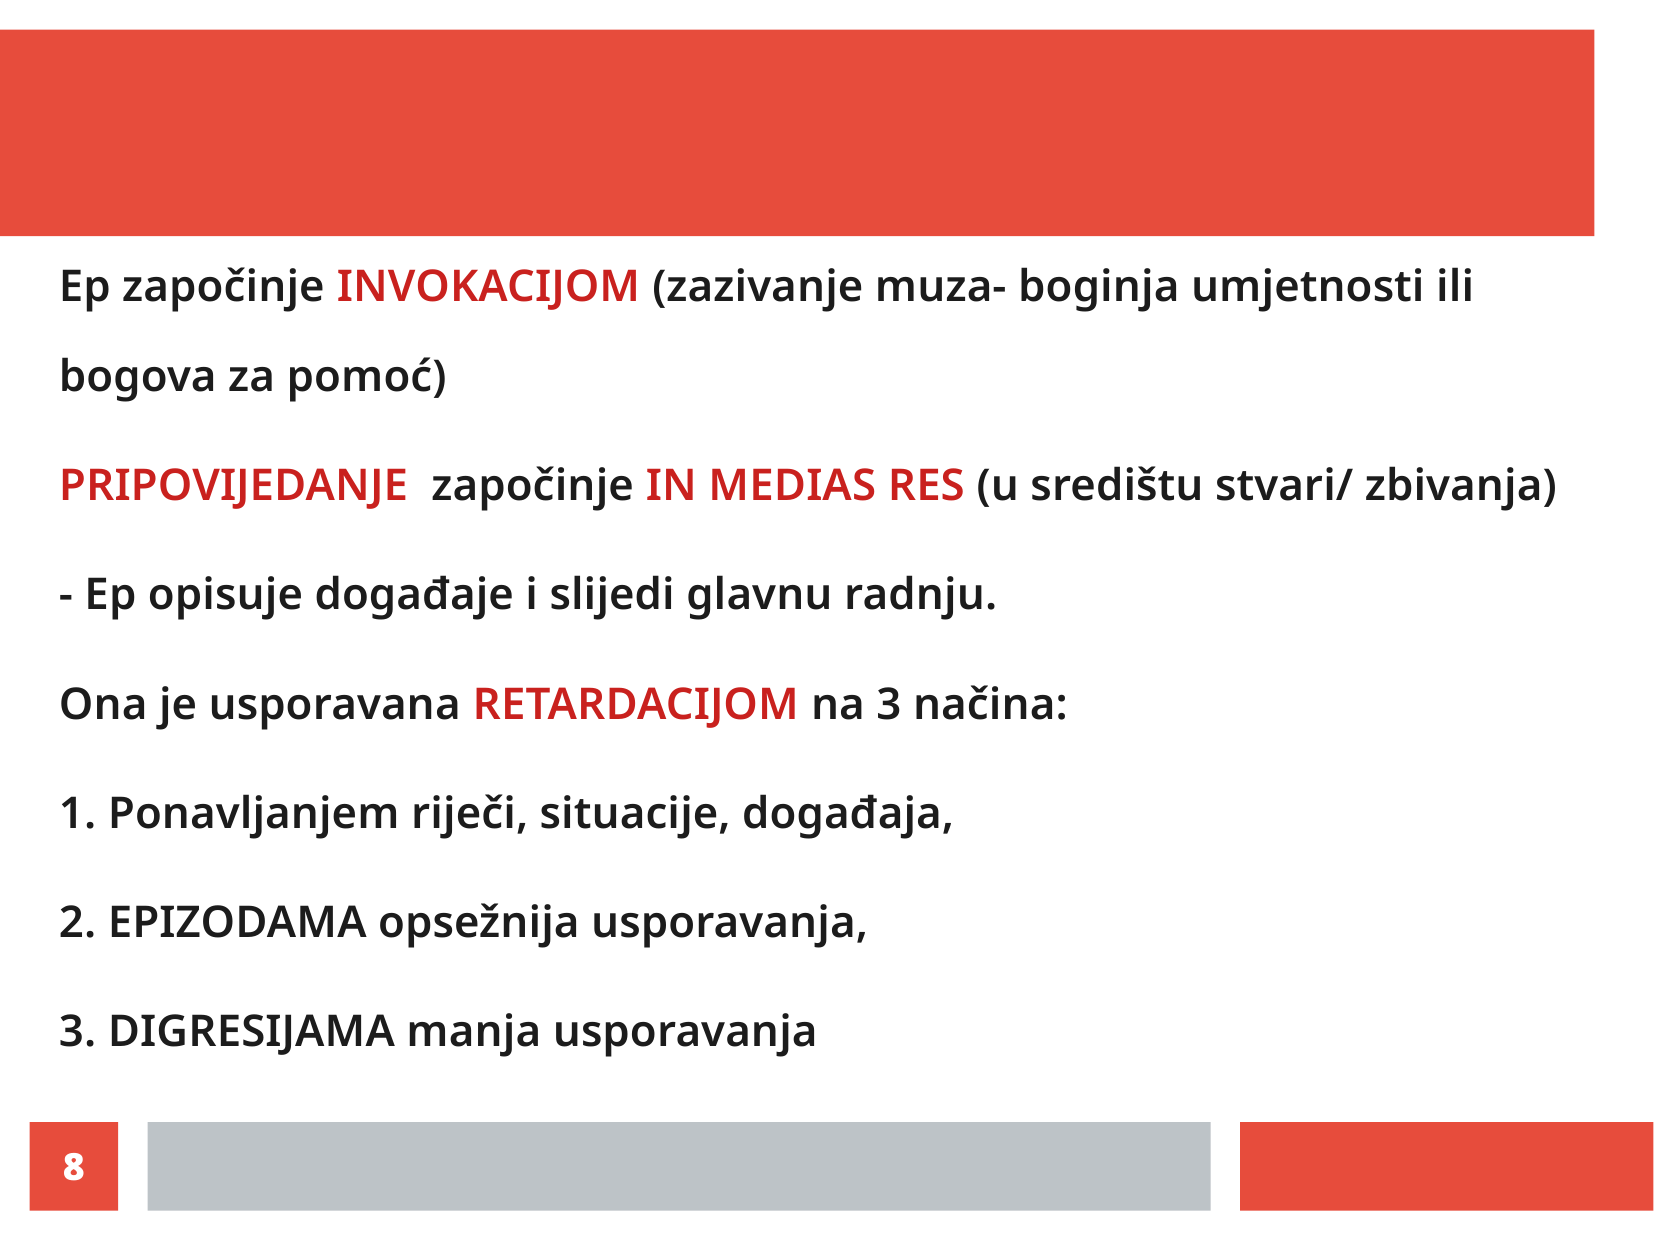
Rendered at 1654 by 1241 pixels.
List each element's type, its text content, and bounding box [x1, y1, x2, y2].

list Ep započinje INVOKACIJOM (zazivanje muza- boginja umjetnosti ili bogova za pomoć) PRIPOVIJEDANJE započinje IN MEDIAS RES (u središtu stvari/ zbivanja) - Ep opisuje događaje i slijedi glavnu radnju. Ona je usporavana RETARDACIJOM na 3 načina: 1. Ponavljanjem riječi, situacije, događaja, 2. EPIZODAMA opsežnija usporavanja, 3. DIGRESIJAMA manja usporavanja [59, 224, 1565, 1158]
